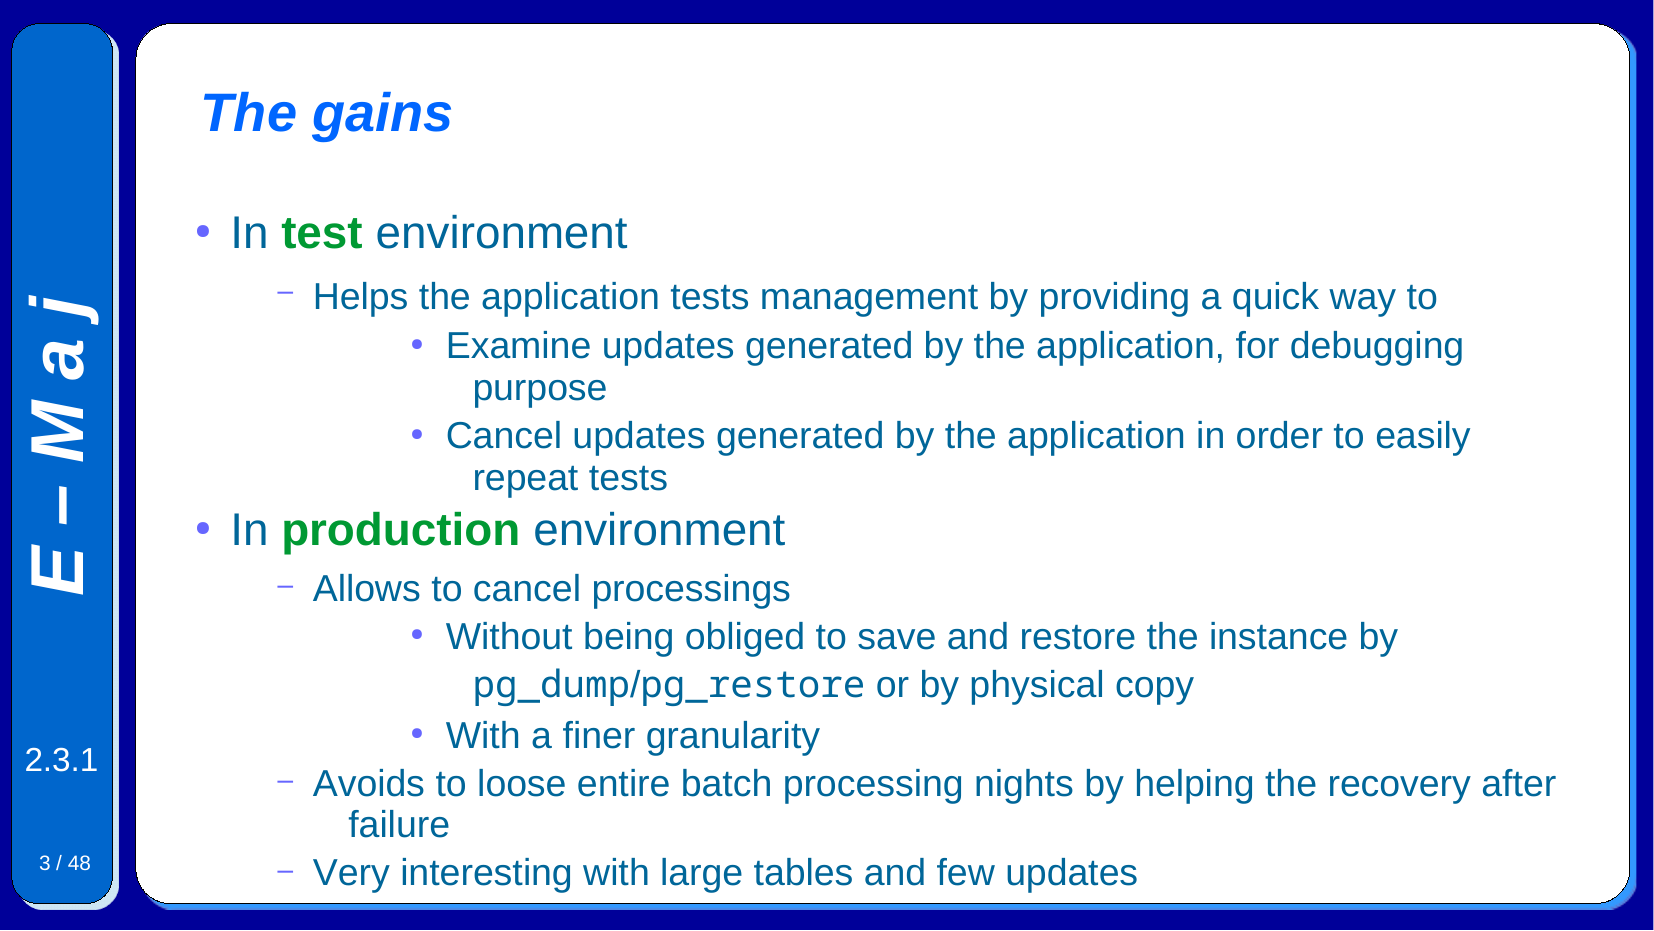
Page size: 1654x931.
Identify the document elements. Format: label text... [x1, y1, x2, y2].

list In test environment Helps the application tests management by providing a quick way to Examine updates generated by the application, for debugging purpose Cancel updates generated by the application in order to easily repeat tests In production environment Allows to cancel processings Without being obliged to save and restore the instance by pg_dump/pg_restore or by physical copy With a finer granularity Avoids to loose entire batch processing nights by helping the recovery after failure Very interesting with large tables and few updates [177, 206, 1587, 889]
title The gains [200, 34, 1575, 191]
